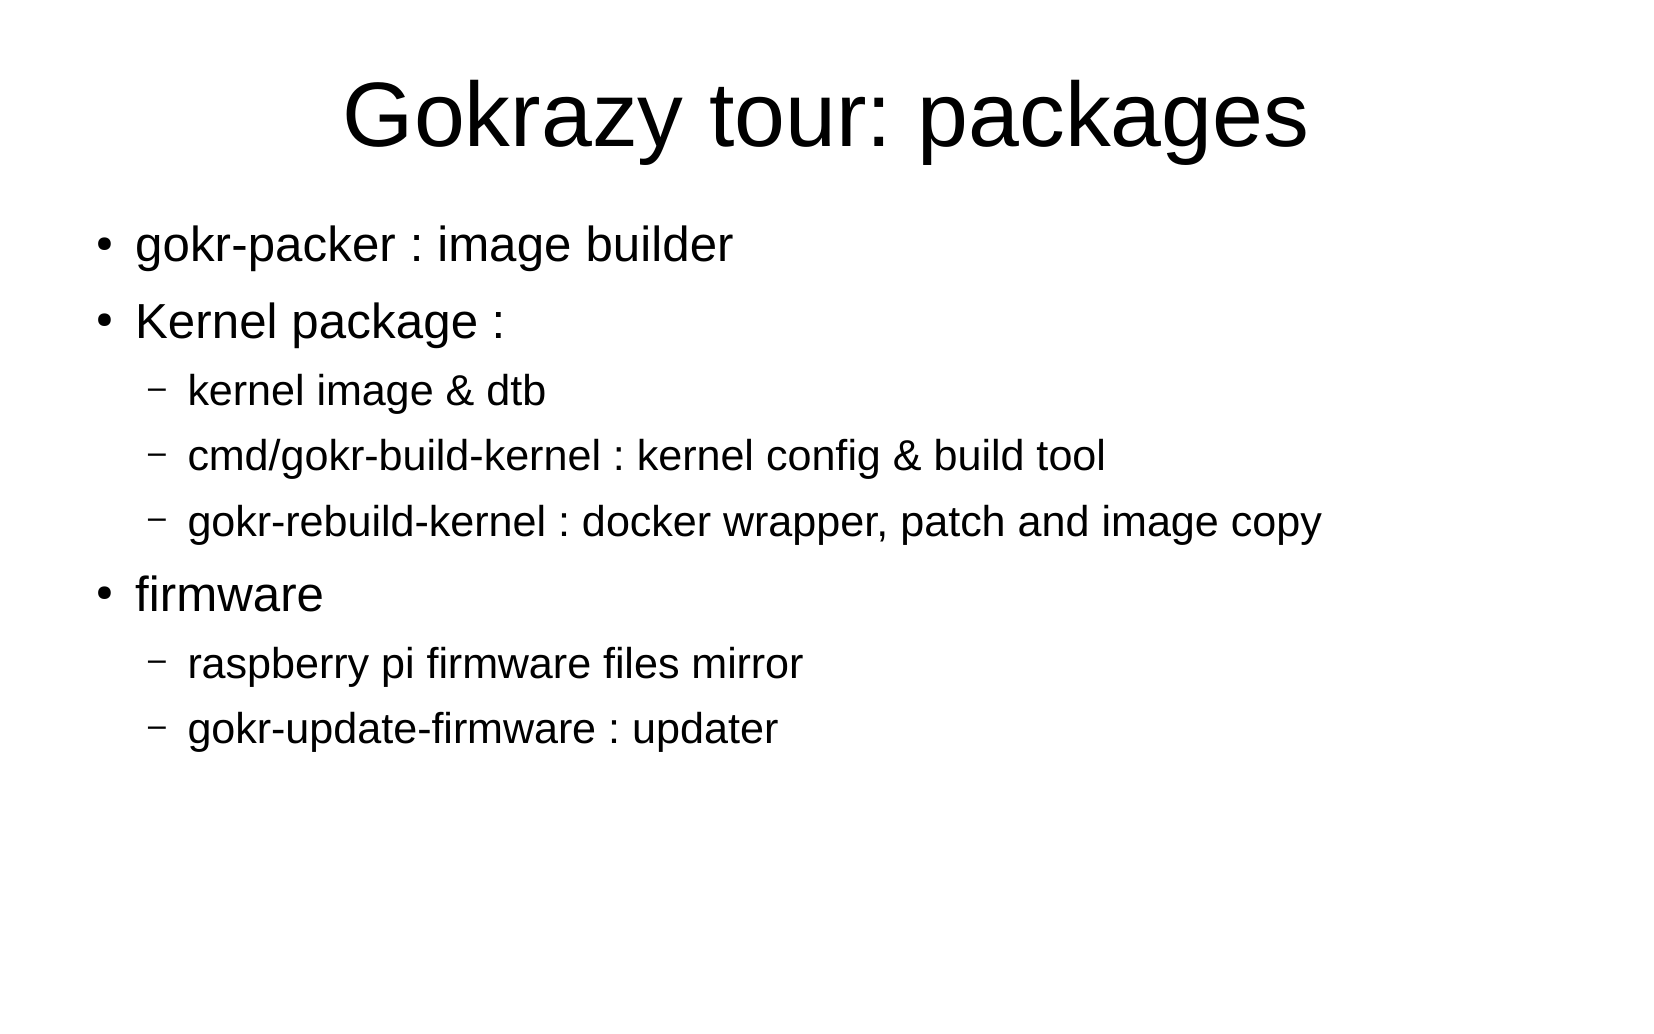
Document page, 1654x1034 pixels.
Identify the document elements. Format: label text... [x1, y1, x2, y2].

title Gokrazy tour: packages [82, 36, 1571, 193]
list gokr-packer : image builder Kernel package : kernel image & dtb cmd/gokr-build-kernel : kernel config & build tool gokr-rebuild-kernel : docker wrapper, patch and image copy firmware raspberry pi firmware files mirror gokr-update-firmware : updater [82, 217, 1571, 757]
